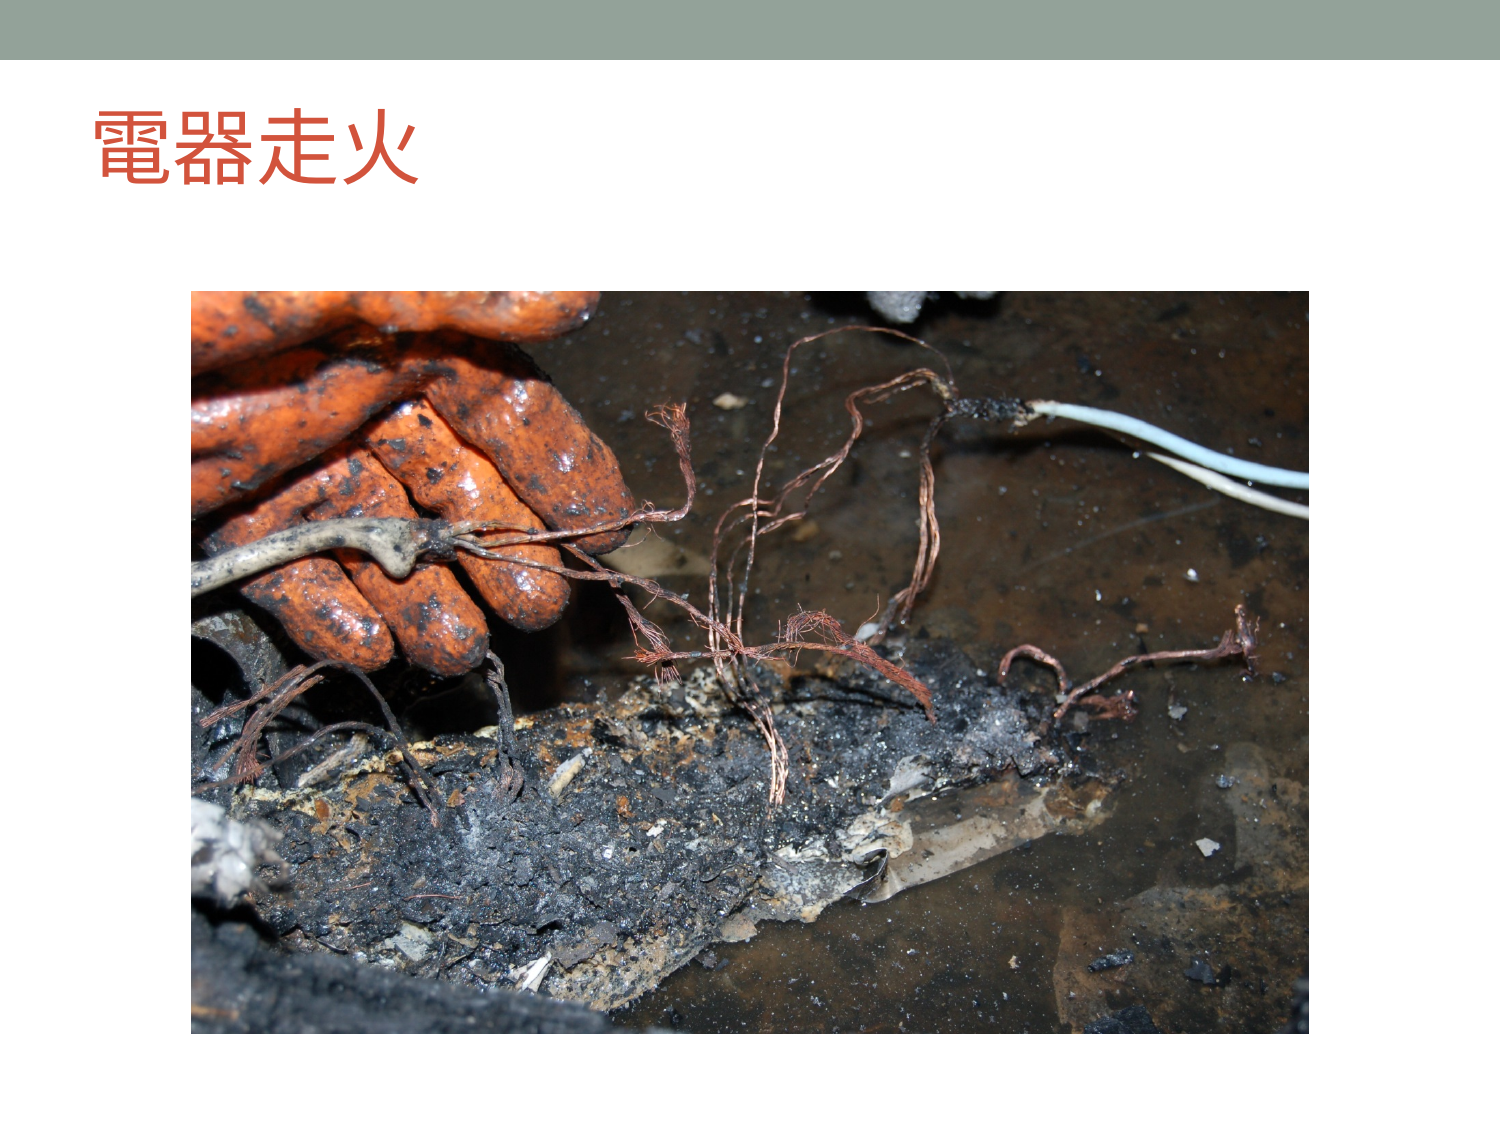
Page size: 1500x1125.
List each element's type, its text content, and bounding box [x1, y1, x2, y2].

title 電器走火 [75, 87, 1425, 250]
picture [191, 291, 1309, 1034]
